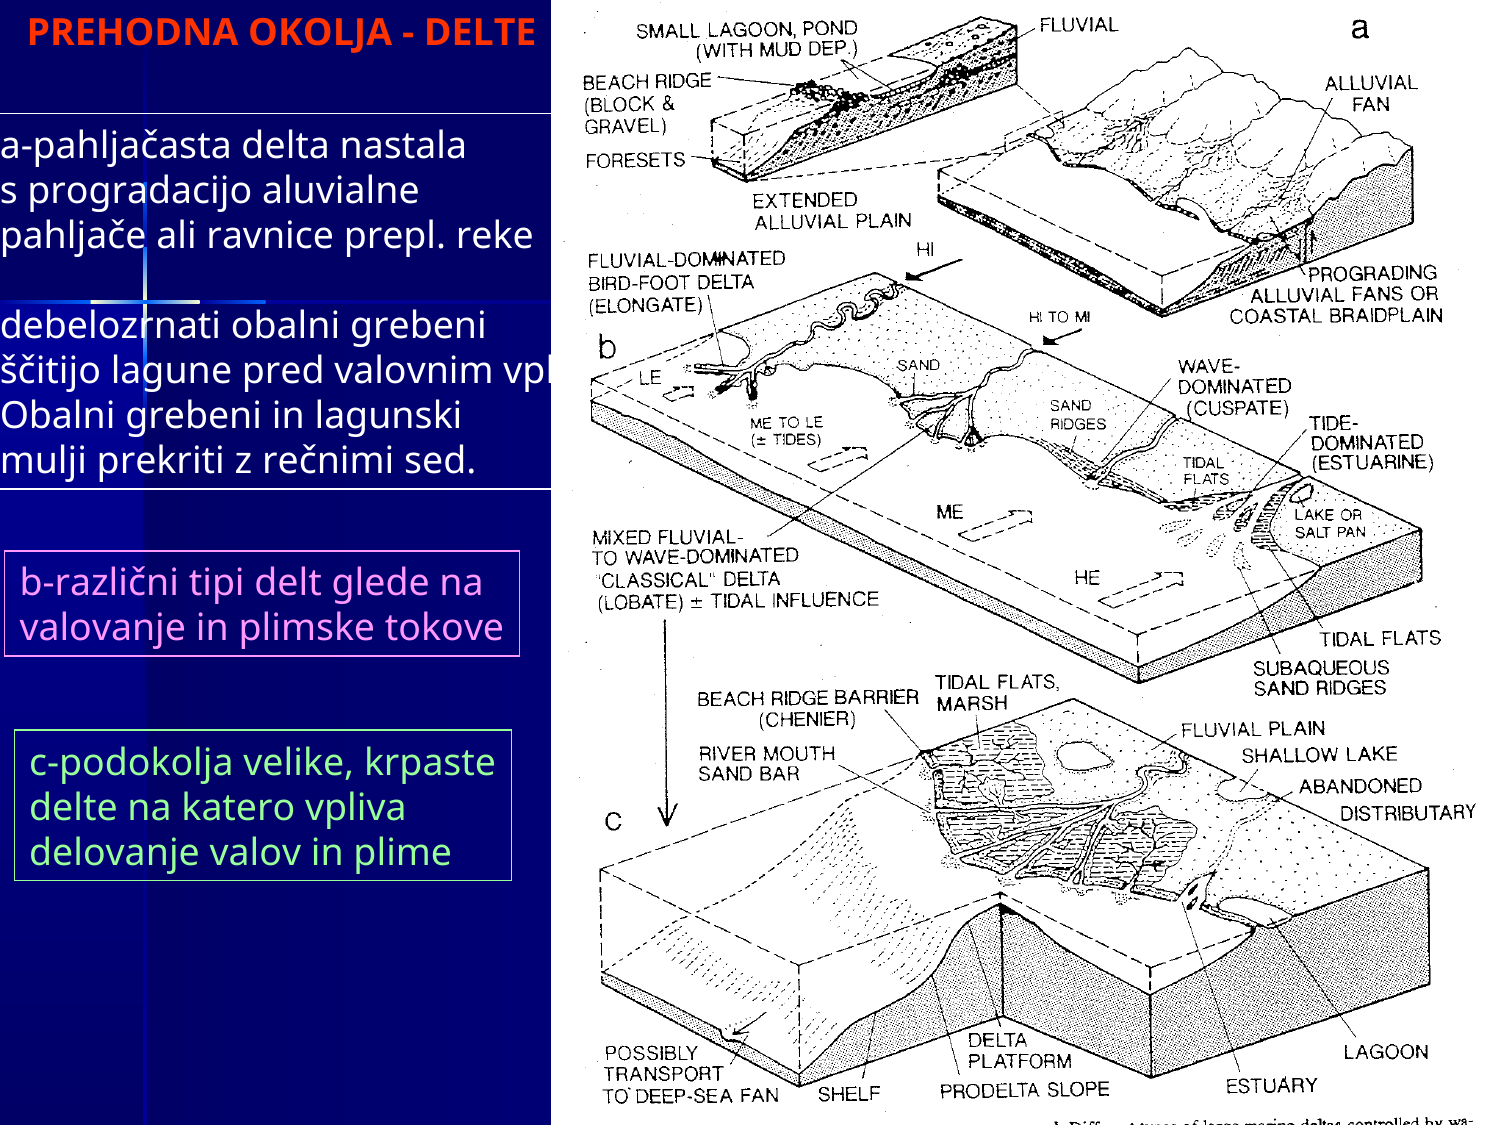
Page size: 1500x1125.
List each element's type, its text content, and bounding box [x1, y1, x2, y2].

text_box b-različni tipi delt glede na valovanje in plimske tokove [4, 550, 520, 657]
text_box c-podokolja velike, krpaste delte na katero vpliva delovanje valov in plime [14, 730, 512, 881]
picture [551, 0, 1500, 1125]
text_box PREHODNA OKOLJA - DELTE [11, 0, 551, 61]
text_box a-pahljačasta delta nastala s progradacijo aluvialne pahljače ali ravnice prepl. reke debelozrnati obalni grebeni ščitijo lagune pred valovnim vpl. Obalni grebeni in lagunski mulji prekriti z rečnimi sed. [0, 113, 581, 489]
